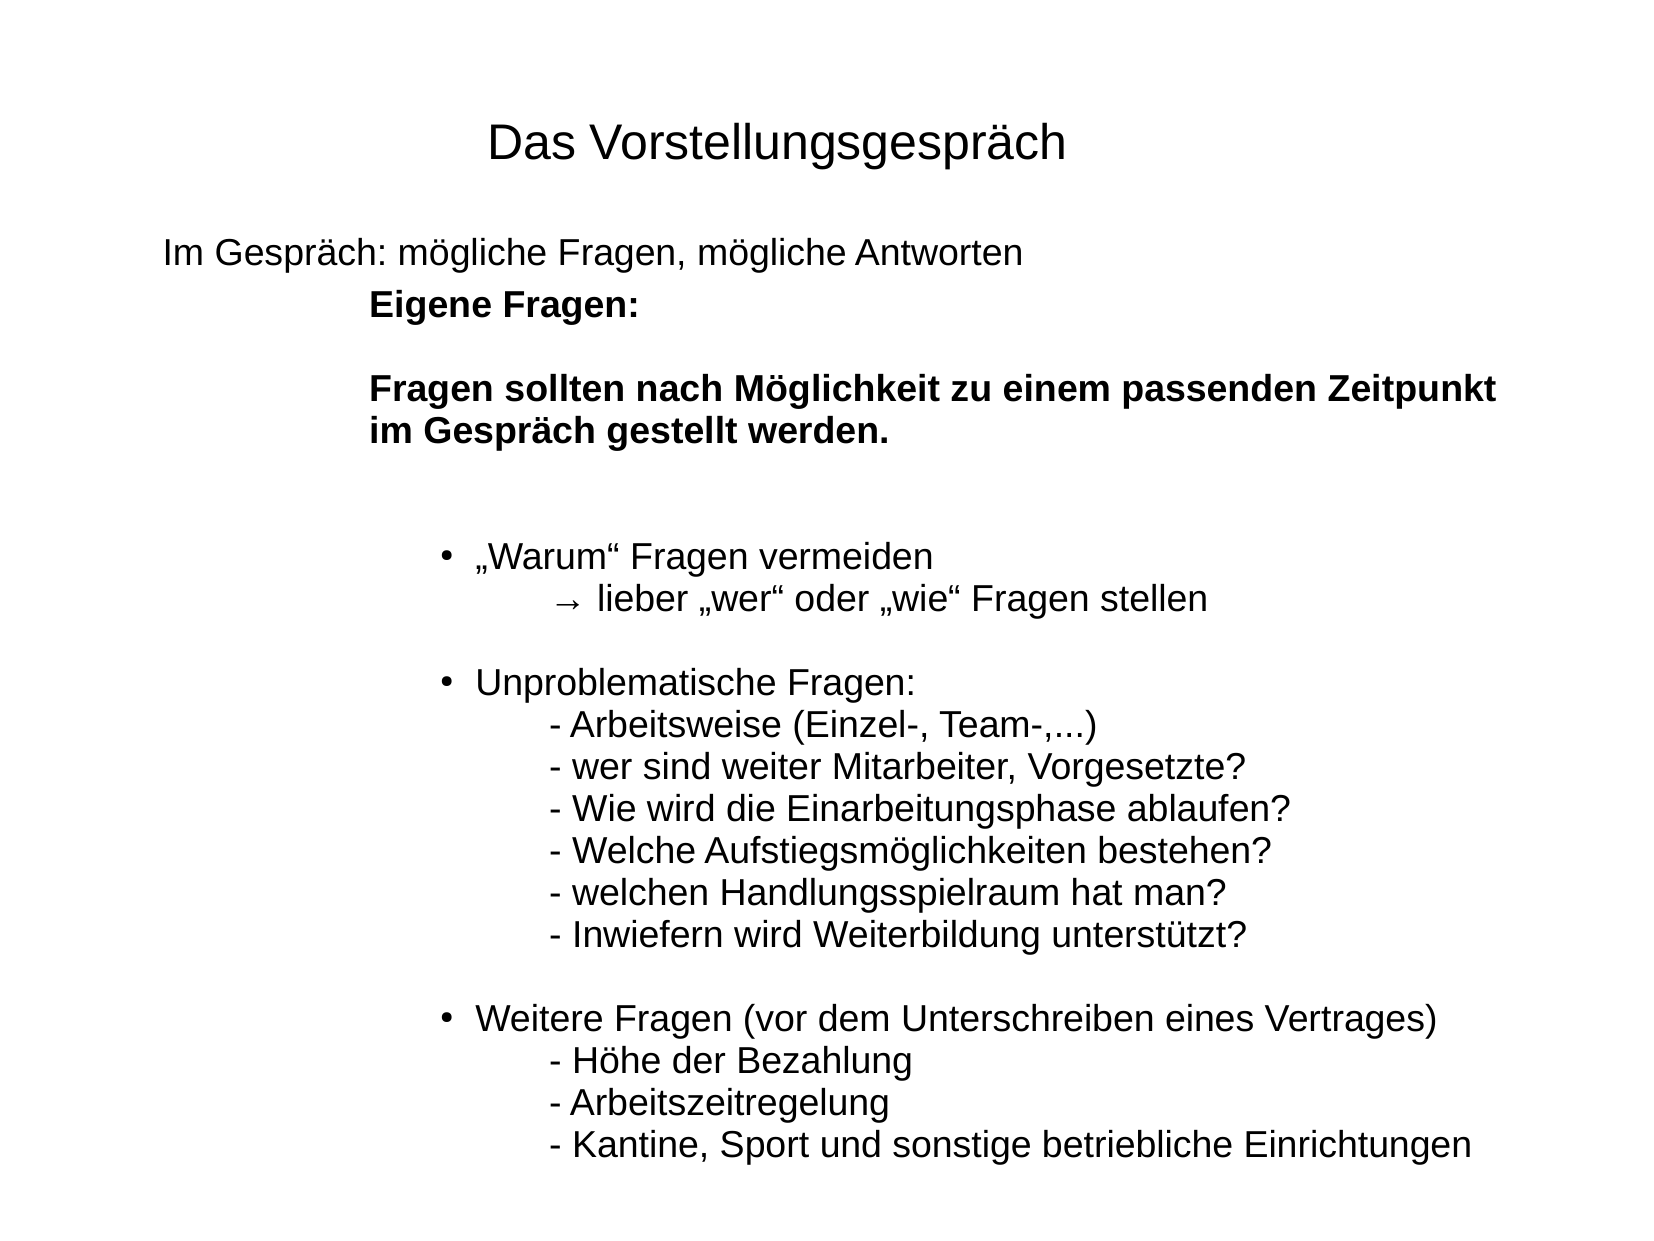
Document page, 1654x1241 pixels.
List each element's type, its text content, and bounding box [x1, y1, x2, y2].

text_box Eigene Fragen: Fragen sollten nach Möglichkeit zu einem passenden Zeitpunkt im Gespräch gestellt werden. „Warum“ Fragen vermeiden → lieber „wer“ oder „wie“ Fragen stellen Unproblematische Fragen: - Arbeitsweise (Einzel-, Team-,...) - wer sind weiter Mitarbeiter, Vorgesetzte? - Wie wird die Einarbeitungsphase ablaufen? - Welche Aufstiegsmöglichkeiten bestehen? - welchen Handlungsspielraum hat man? - Inwiefern wird Weiterbildung unterstützt? Weitere Fragen (vor dem Unterschreiben eines Vertrages) - Höhe der Bezahlung - Arbeitszeitregelung - Kantine, Sport und sonstige betriebliche Einrichtungen [354, 276, 1536, 1182]
text_box Im Gespräch: mögliche Fragen, mögliche Antworten [147, 224, 1211, 282]
text_box Das Vorstellungsgespräch [472, 106, 1123, 178]
